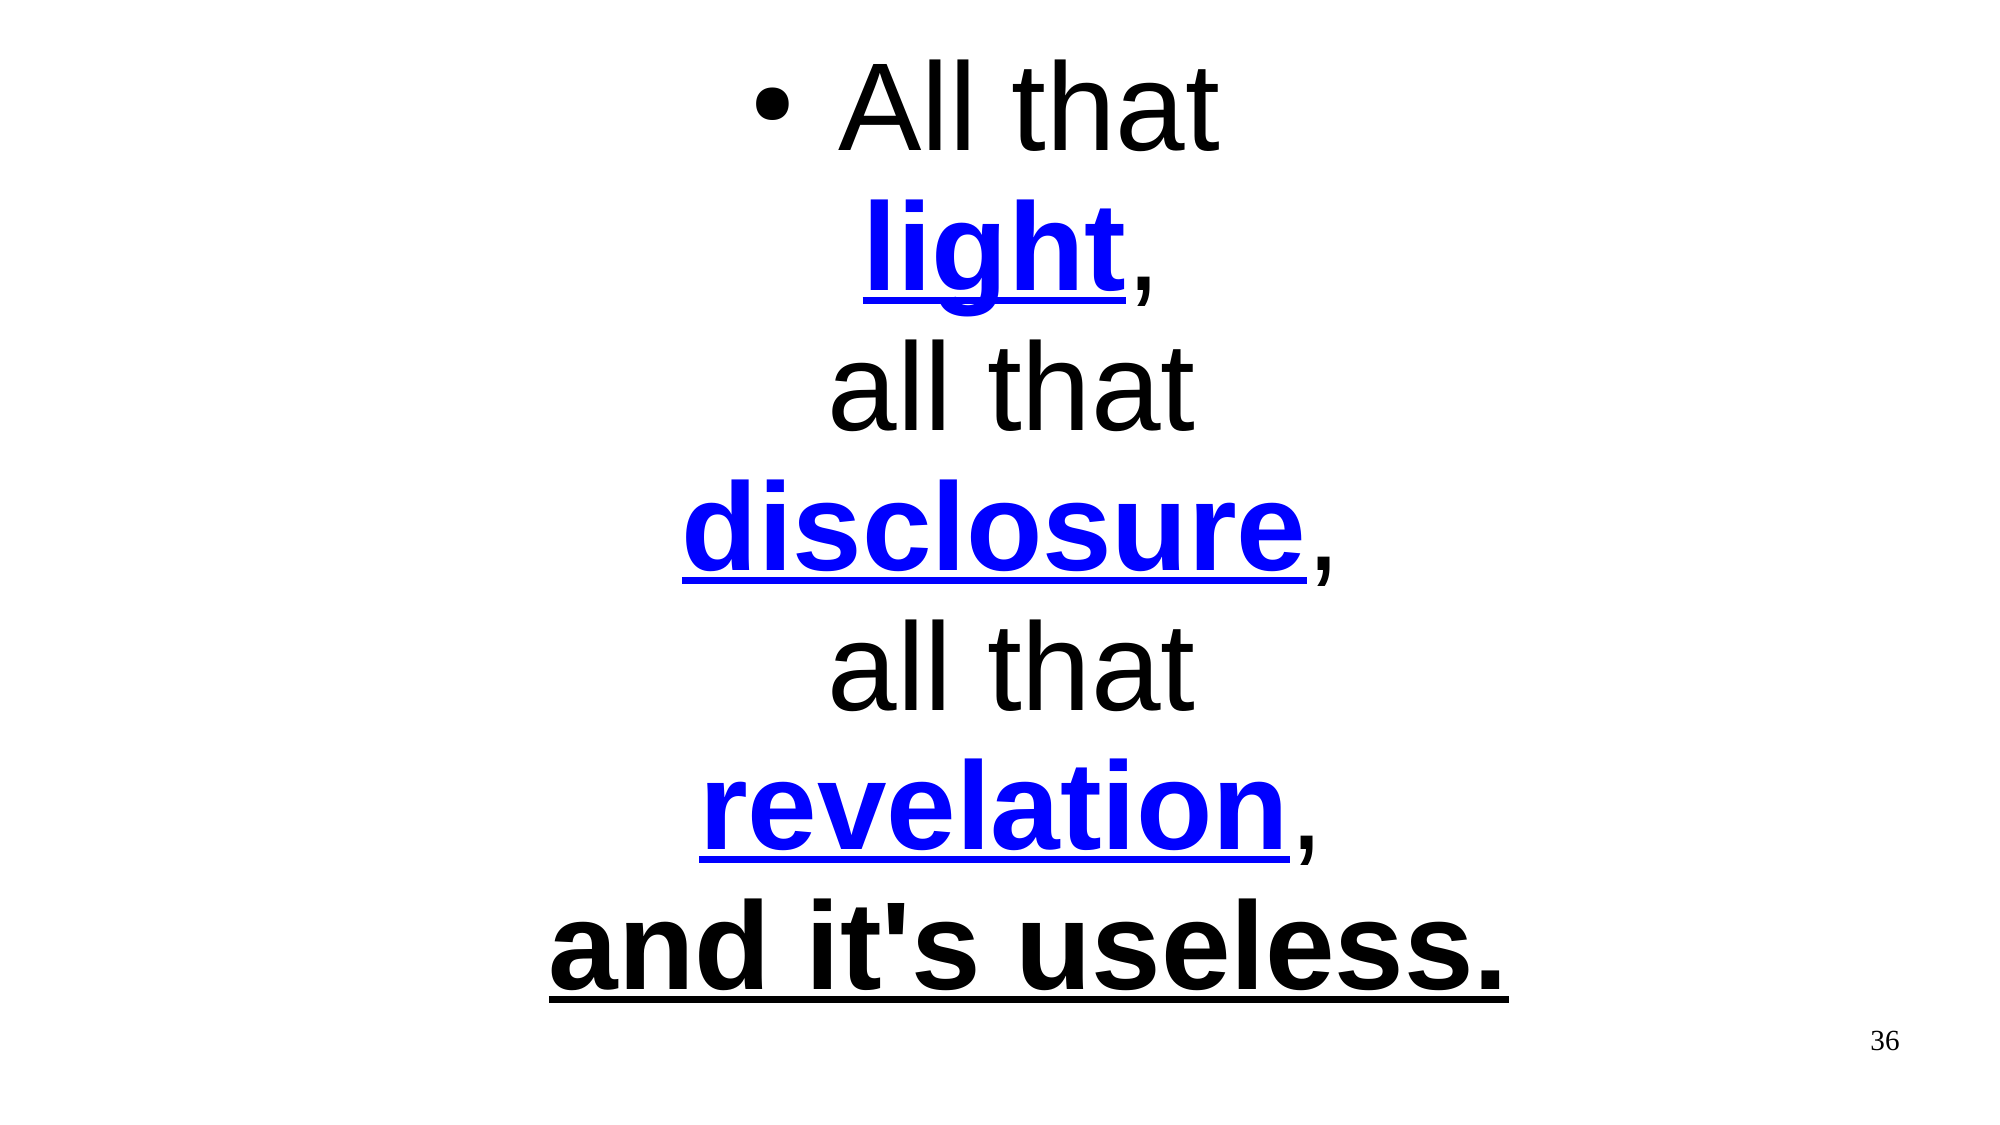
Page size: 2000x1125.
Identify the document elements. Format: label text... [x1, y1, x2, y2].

list All that light, all that disclosure, all that revelation, and it's useless. [37, 37, 1951, 1088]
